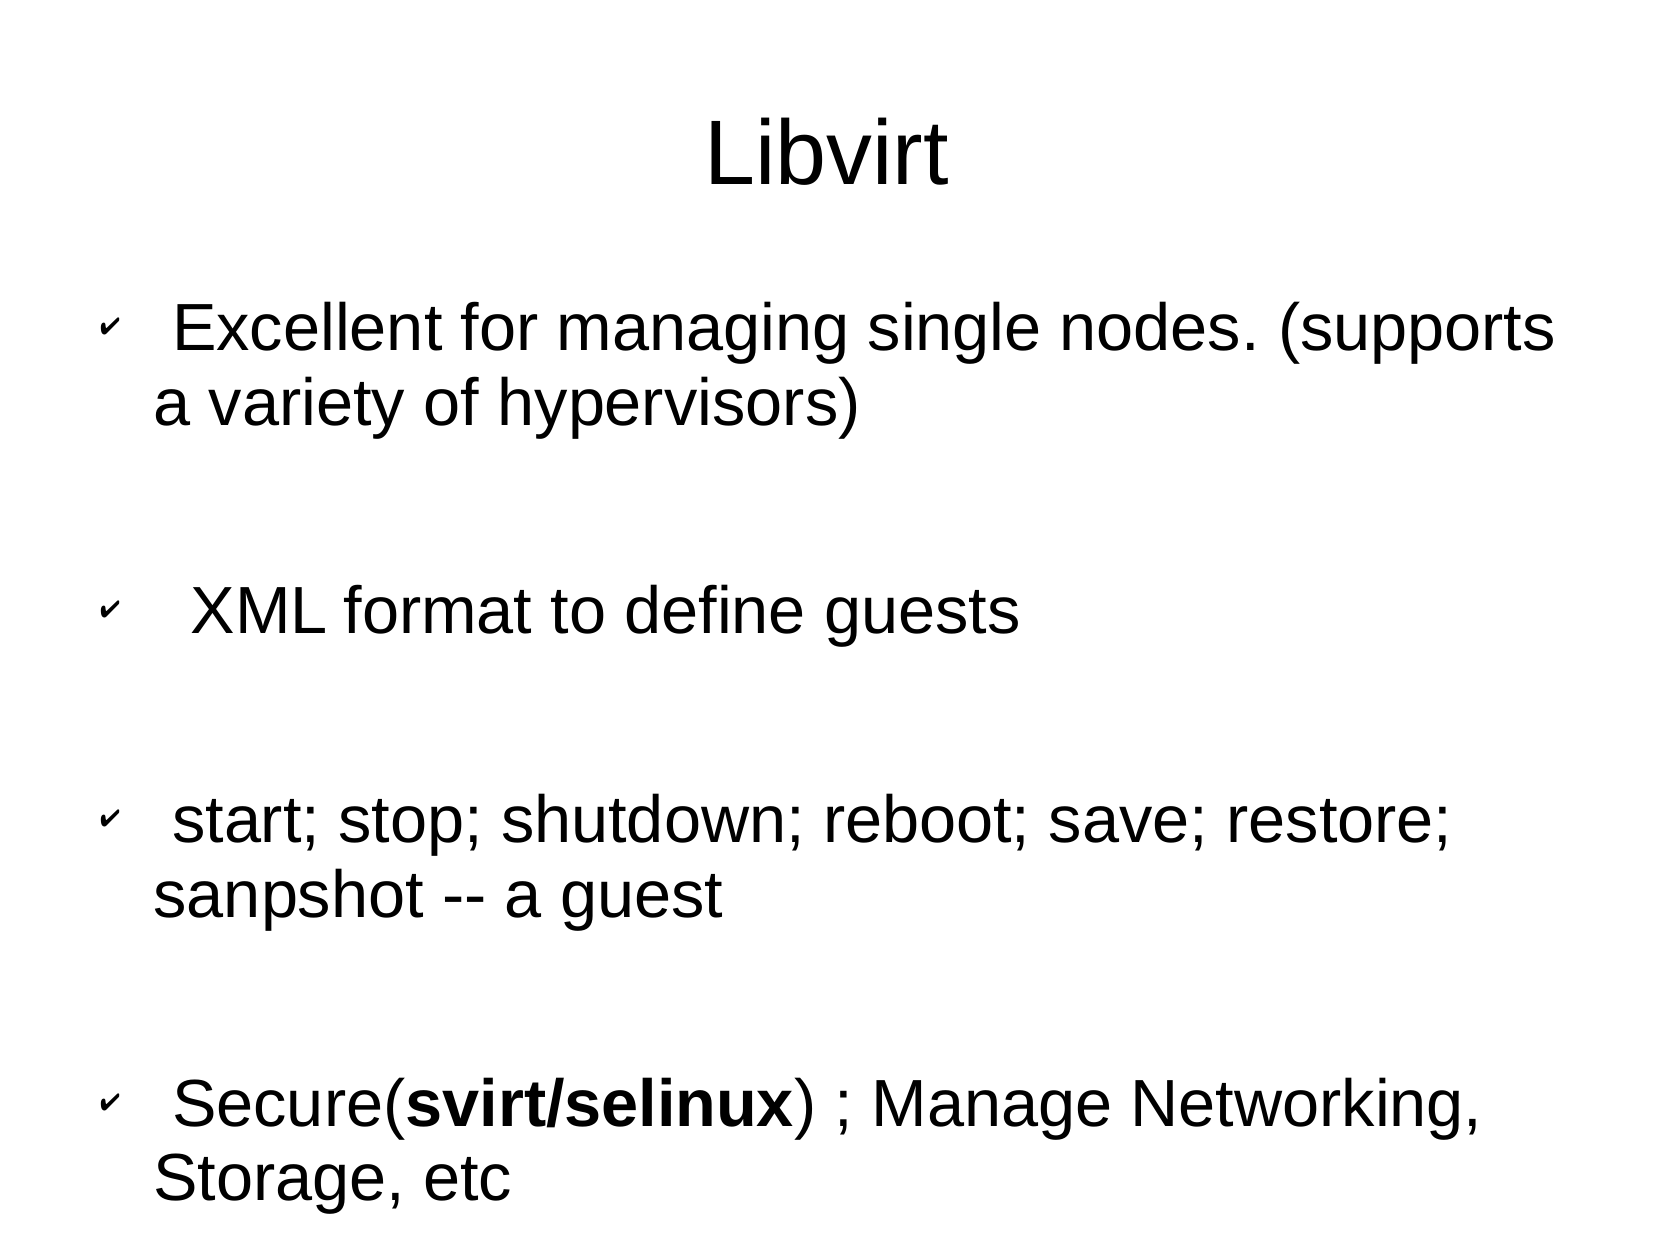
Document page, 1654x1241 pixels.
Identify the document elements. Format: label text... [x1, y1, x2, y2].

list Excellent for managing single nodes. (supports a variety of hypervisors) XML format to define guests start; stop; shutdown; reboot; save; restore; sanpshot -- a guest Secure(svirt/selinux) ; Manage Networking, Storage, etc [82, 290, 1571, 1241]
title Libvirt [82, 49, 1571, 257]
